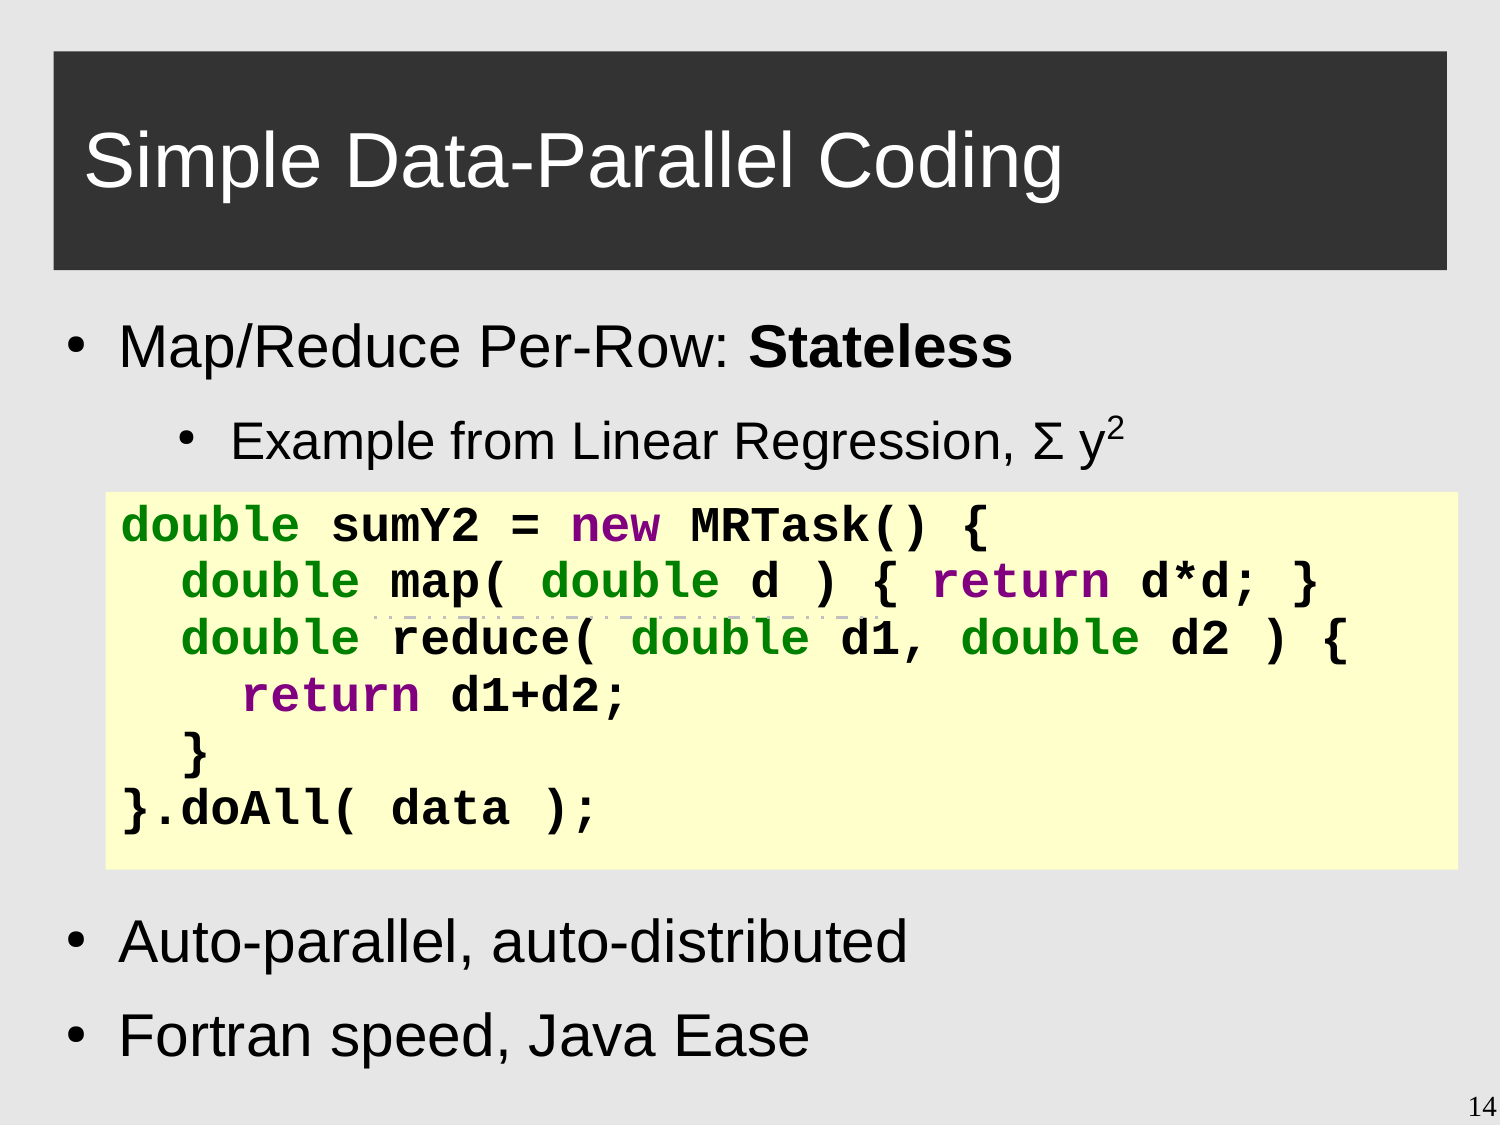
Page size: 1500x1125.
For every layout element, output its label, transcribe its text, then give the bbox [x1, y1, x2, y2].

list Map/Reduce Per-Row: Stateless Example from Linear Regression, Σ y2 Auto-parallel, auto-distributed Fortran speed, Java Ease [47, 312, 1441, 1074]
title Simple Data-Parallel Coding [53, 51, 1447, 271]
text_box double sumY2 = new MRTask() { double map( double d ) { return d*d; } double reduce( double d1, double d2 ) { return d1+d2; } }.doAll( data ); [105, 491, 1459, 870]
